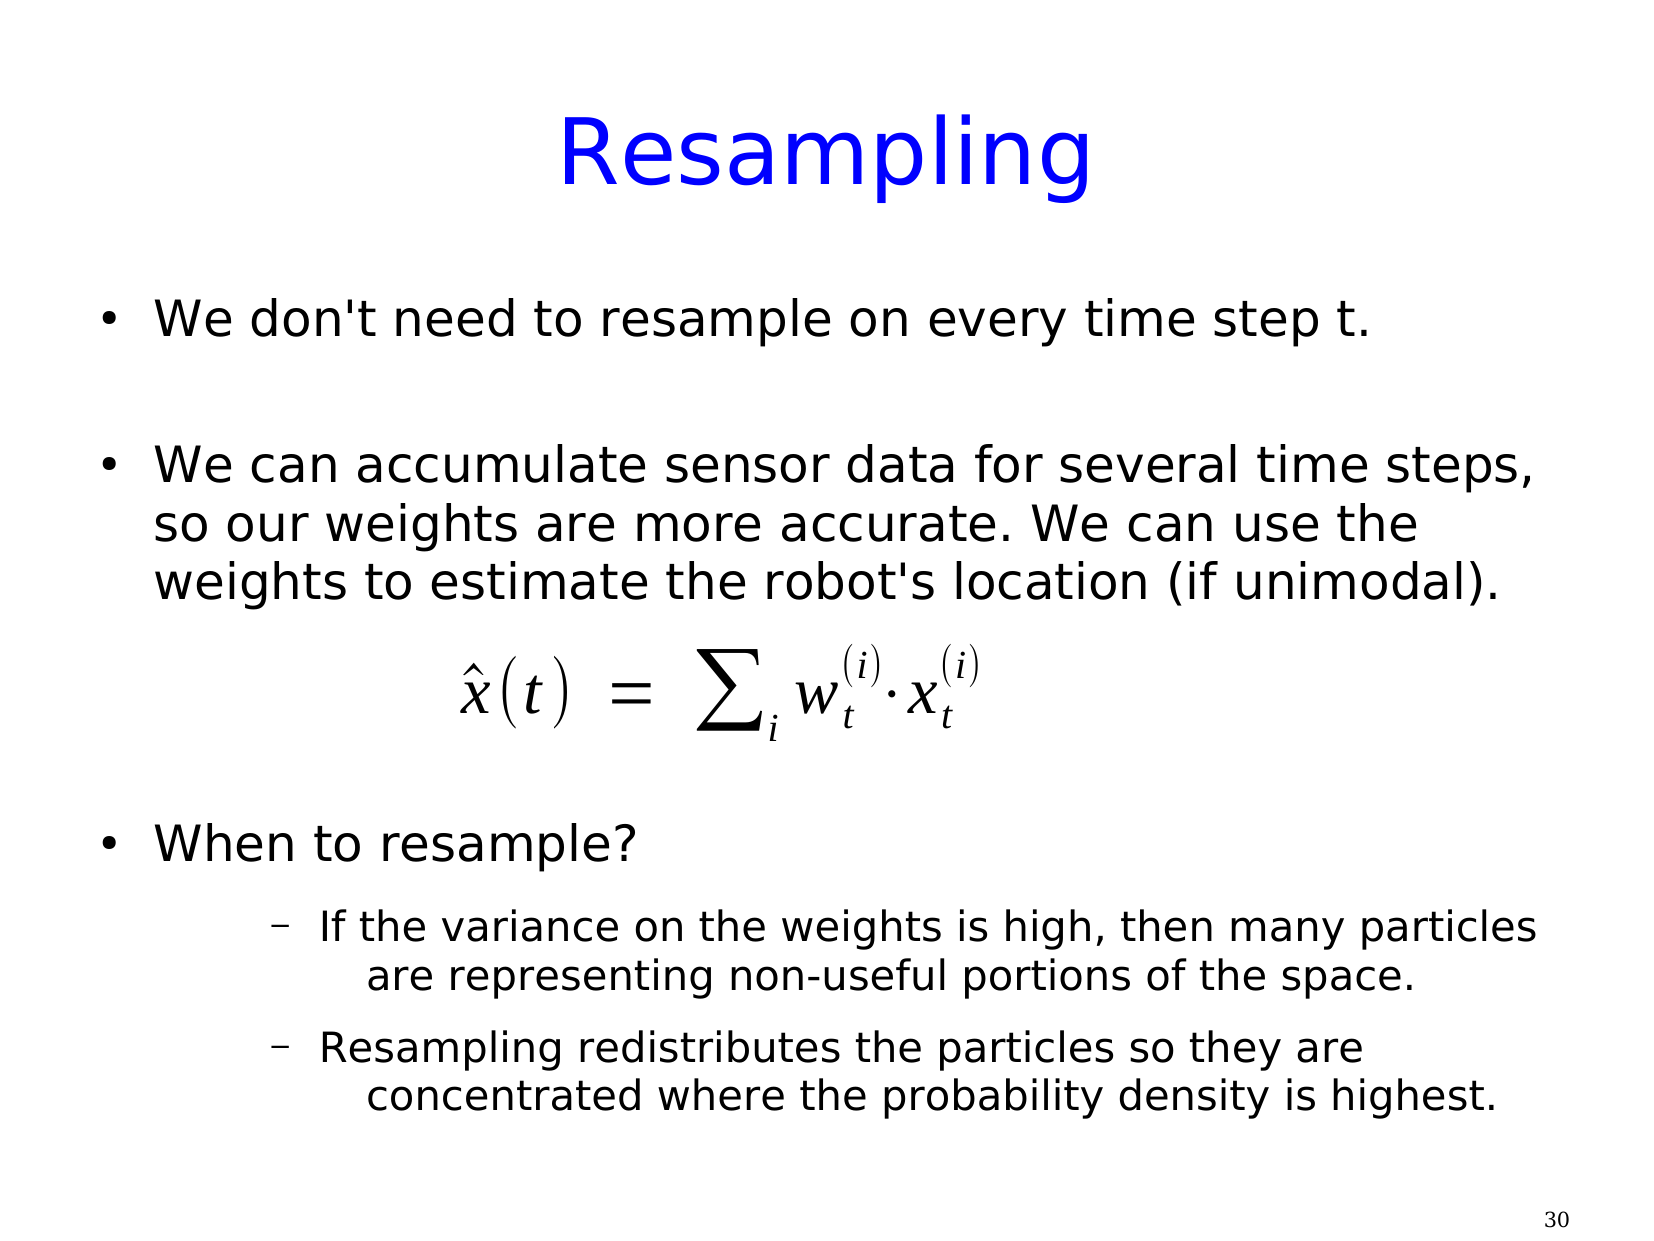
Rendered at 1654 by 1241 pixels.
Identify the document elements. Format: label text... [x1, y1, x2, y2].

list We don't need to resample on every time step t. We can accumulate sensor data for several time steps, so our weights are more accurate. We can use the weights to estimate the robot's location (if unimodal). When to resample? If the variance on the weights is high, then many particles are representing non-useful portions of the space. Resampling redistributes the particles so they are concentrated where the probability density is highest. [82, 290, 1571, 1208]
title Resampling [82, 56, 1571, 250]
chart [450, 643, 988, 750]
